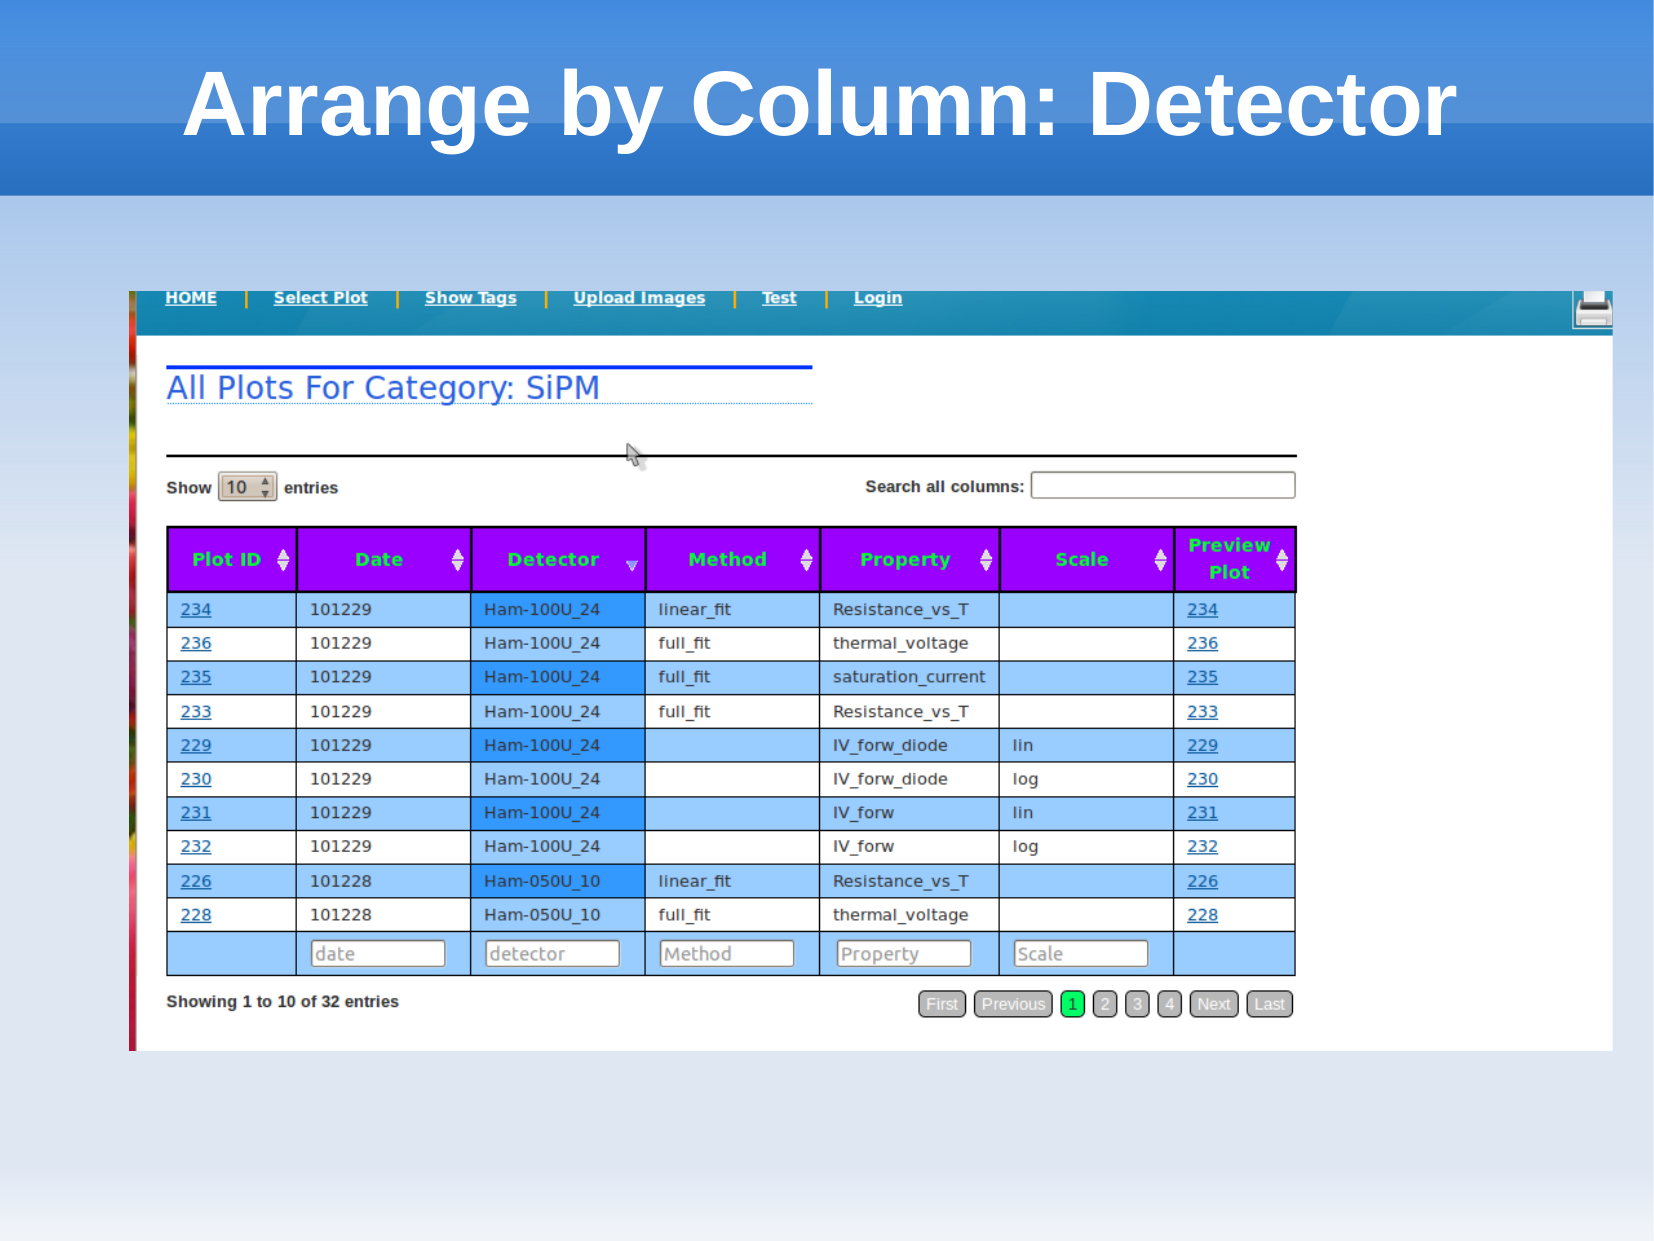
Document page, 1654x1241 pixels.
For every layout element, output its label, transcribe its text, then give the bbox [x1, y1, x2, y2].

picture [0, 0, 1654, 1241]
title Arrange by Column: Detector [76, 0, 1565, 208]
